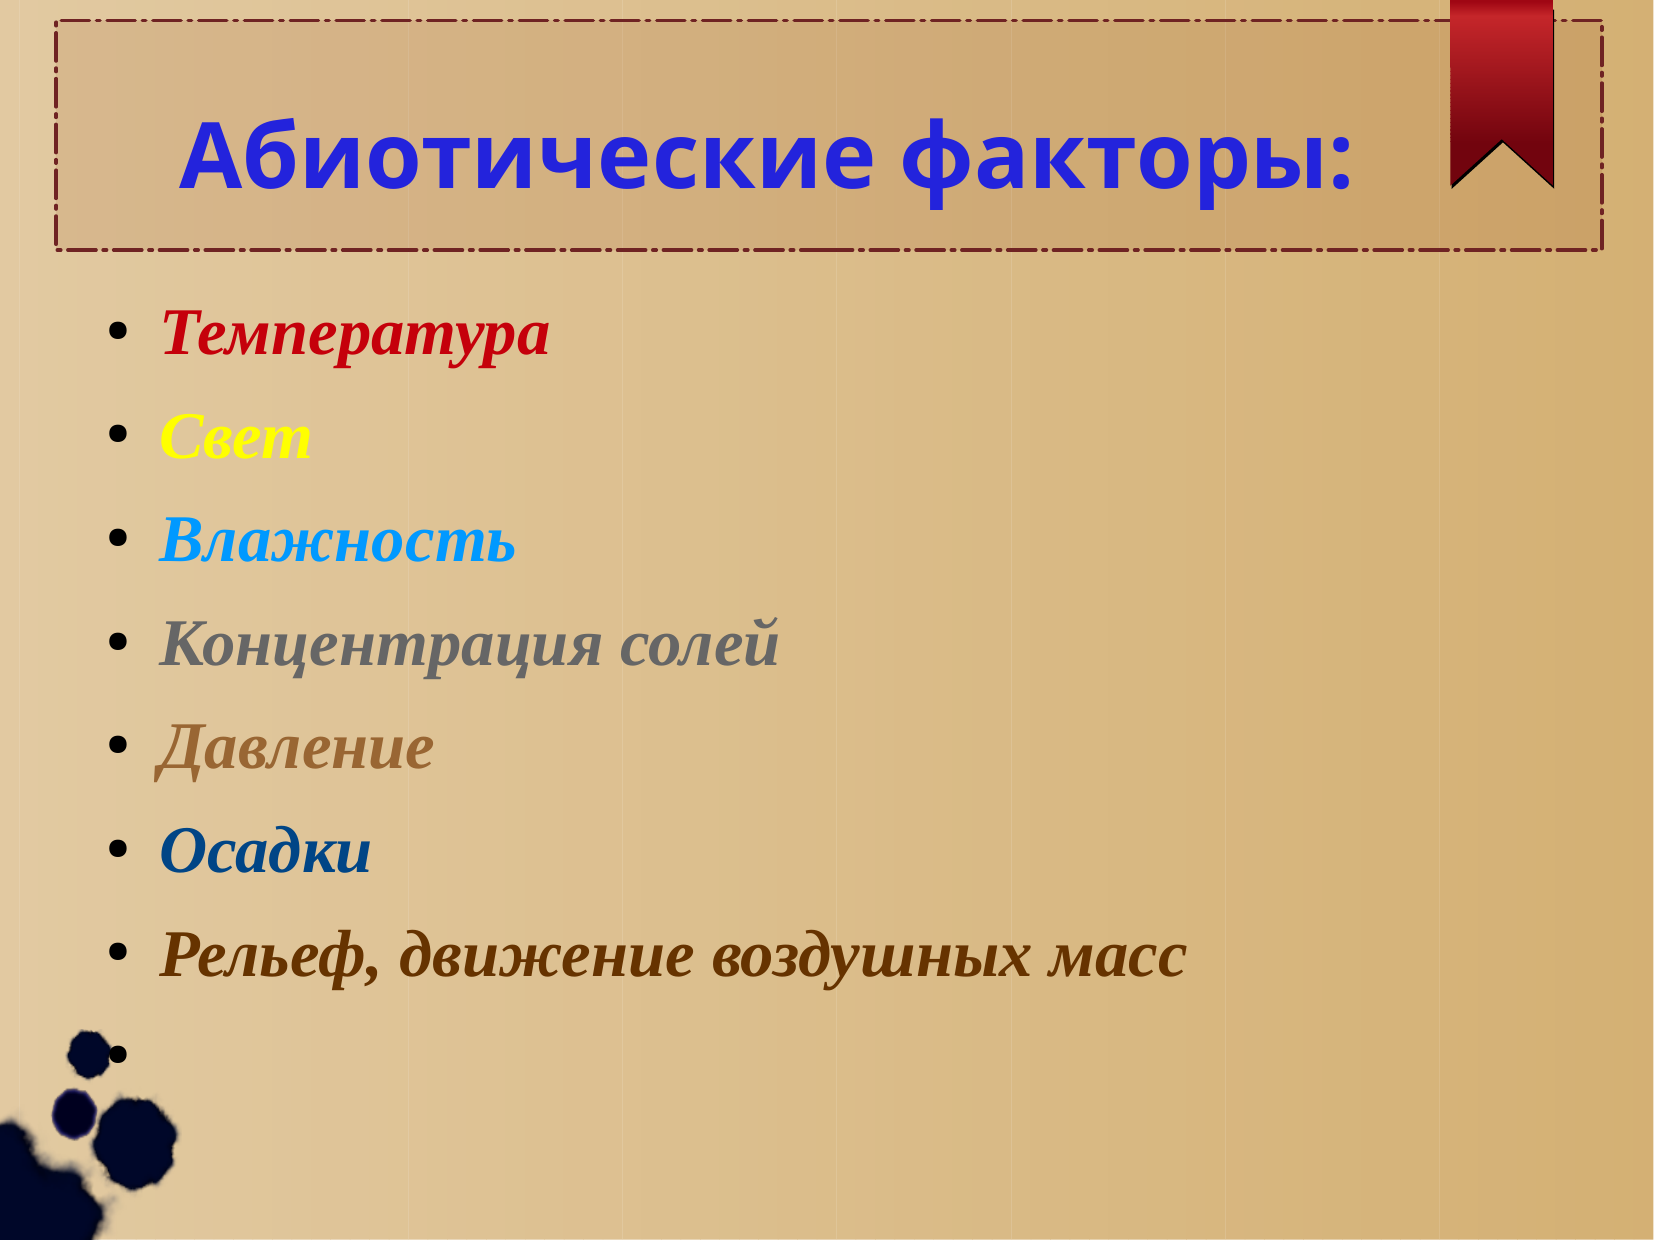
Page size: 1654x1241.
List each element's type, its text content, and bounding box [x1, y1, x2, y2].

title Абиотические факторы: [82, 49, 1453, 257]
list Температура Свет Влажность Концентрация солей Давление Осадки Рельеф, движение воздушных масс [88, 295, 1544, 1015]
